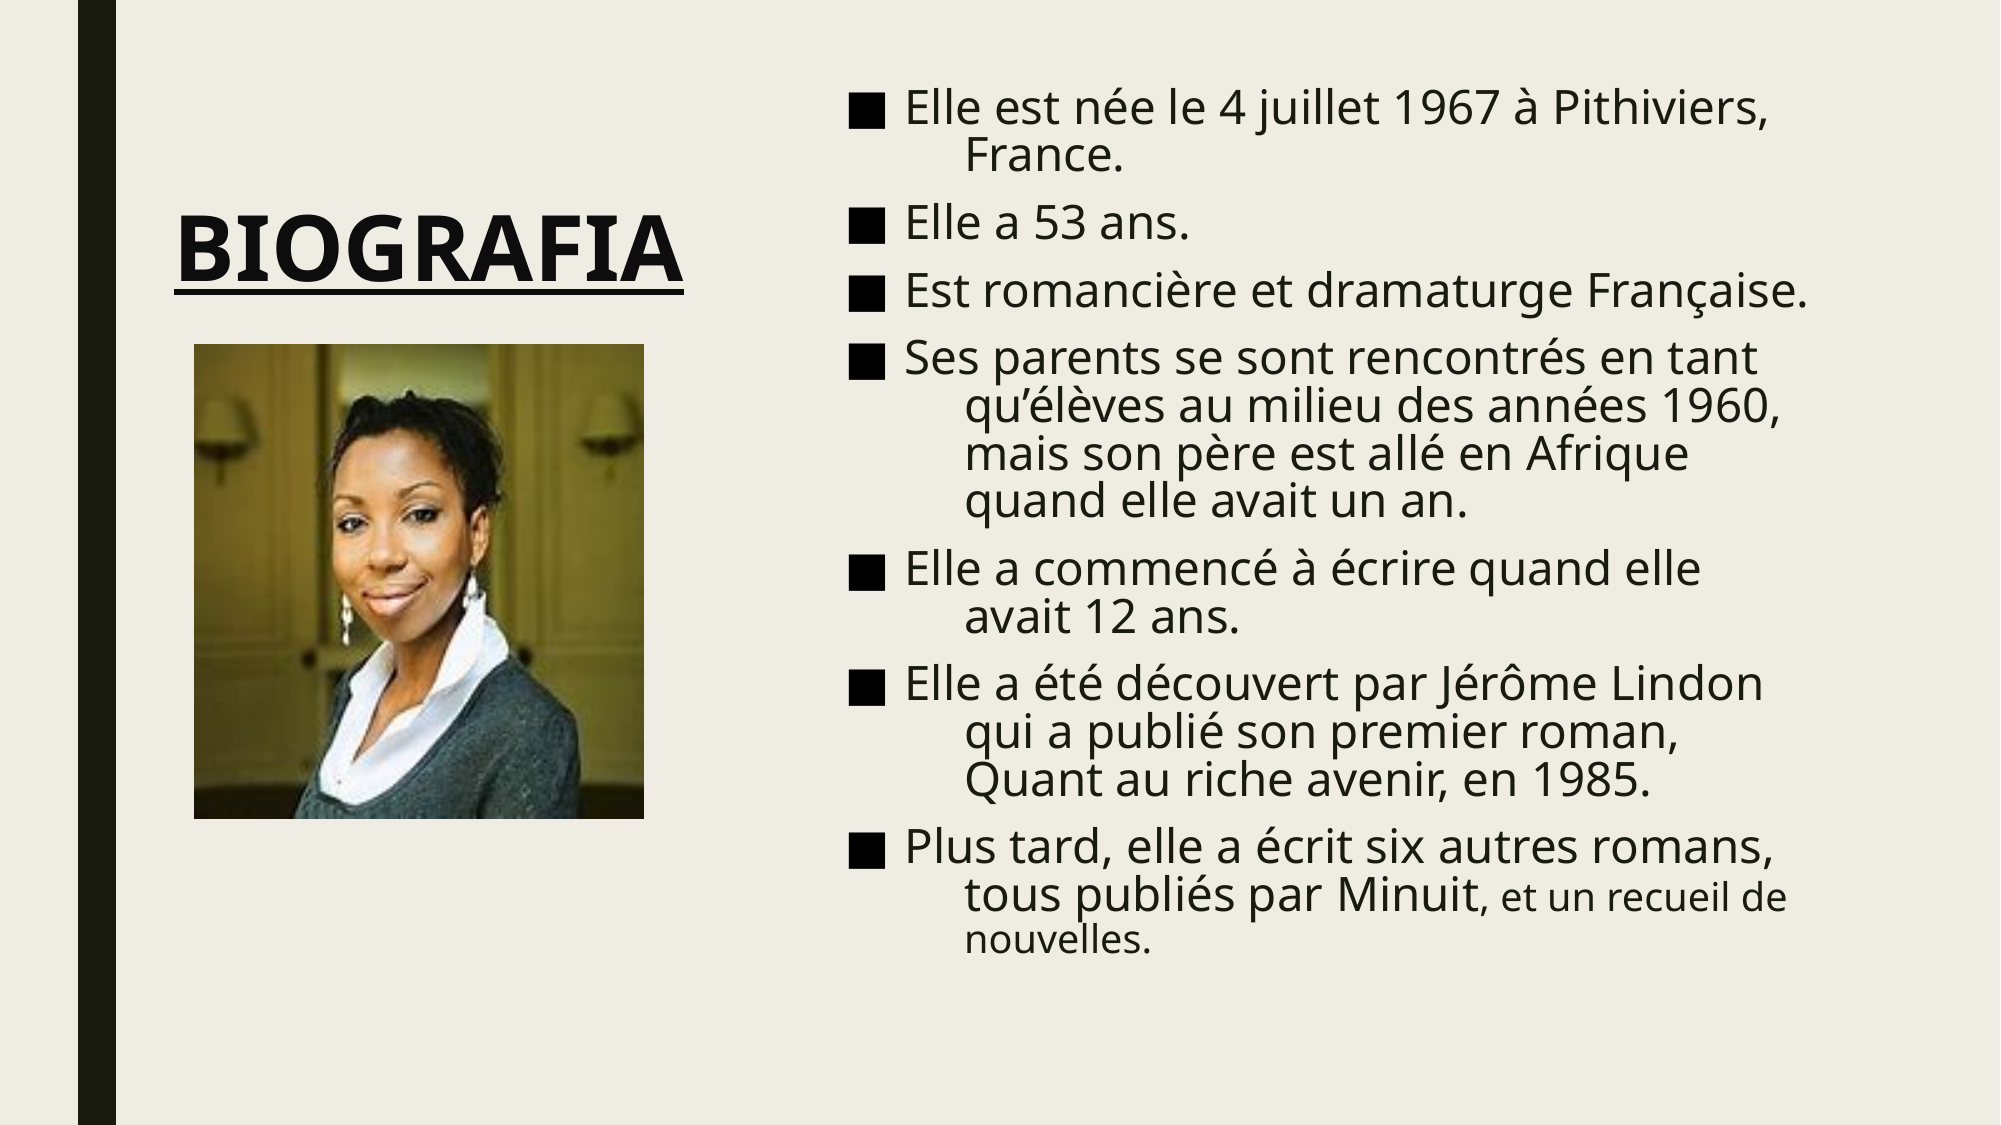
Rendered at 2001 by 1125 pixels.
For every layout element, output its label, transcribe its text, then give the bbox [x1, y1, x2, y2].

title BIOGRAFIA [158, 195, 737, 1020]
picture [194, 344, 644, 819]
text_box [0, 0, 2000, 1125]
list Elle est née le 4 juillet 1967 à Pithiviers, France. Elle a 53 ans. Est romancière et dramaturge Française. Ses parents se sont rencontrés en tant qu’élèves au milieu des années 1960, mais son père est allé en Afrique quand elle avait un an. Elle a commencé à écrire quand elle avait 12 ans. Elle a été découvert par Jérôme Lindon qui a publié son premier roman, Quant au riche avenir, en 1985. Plus tard, elle a écrit six autres romans, tous publiés par Minuit, et un recueil de nouvelles. [829, 78, 1833, 1020]
